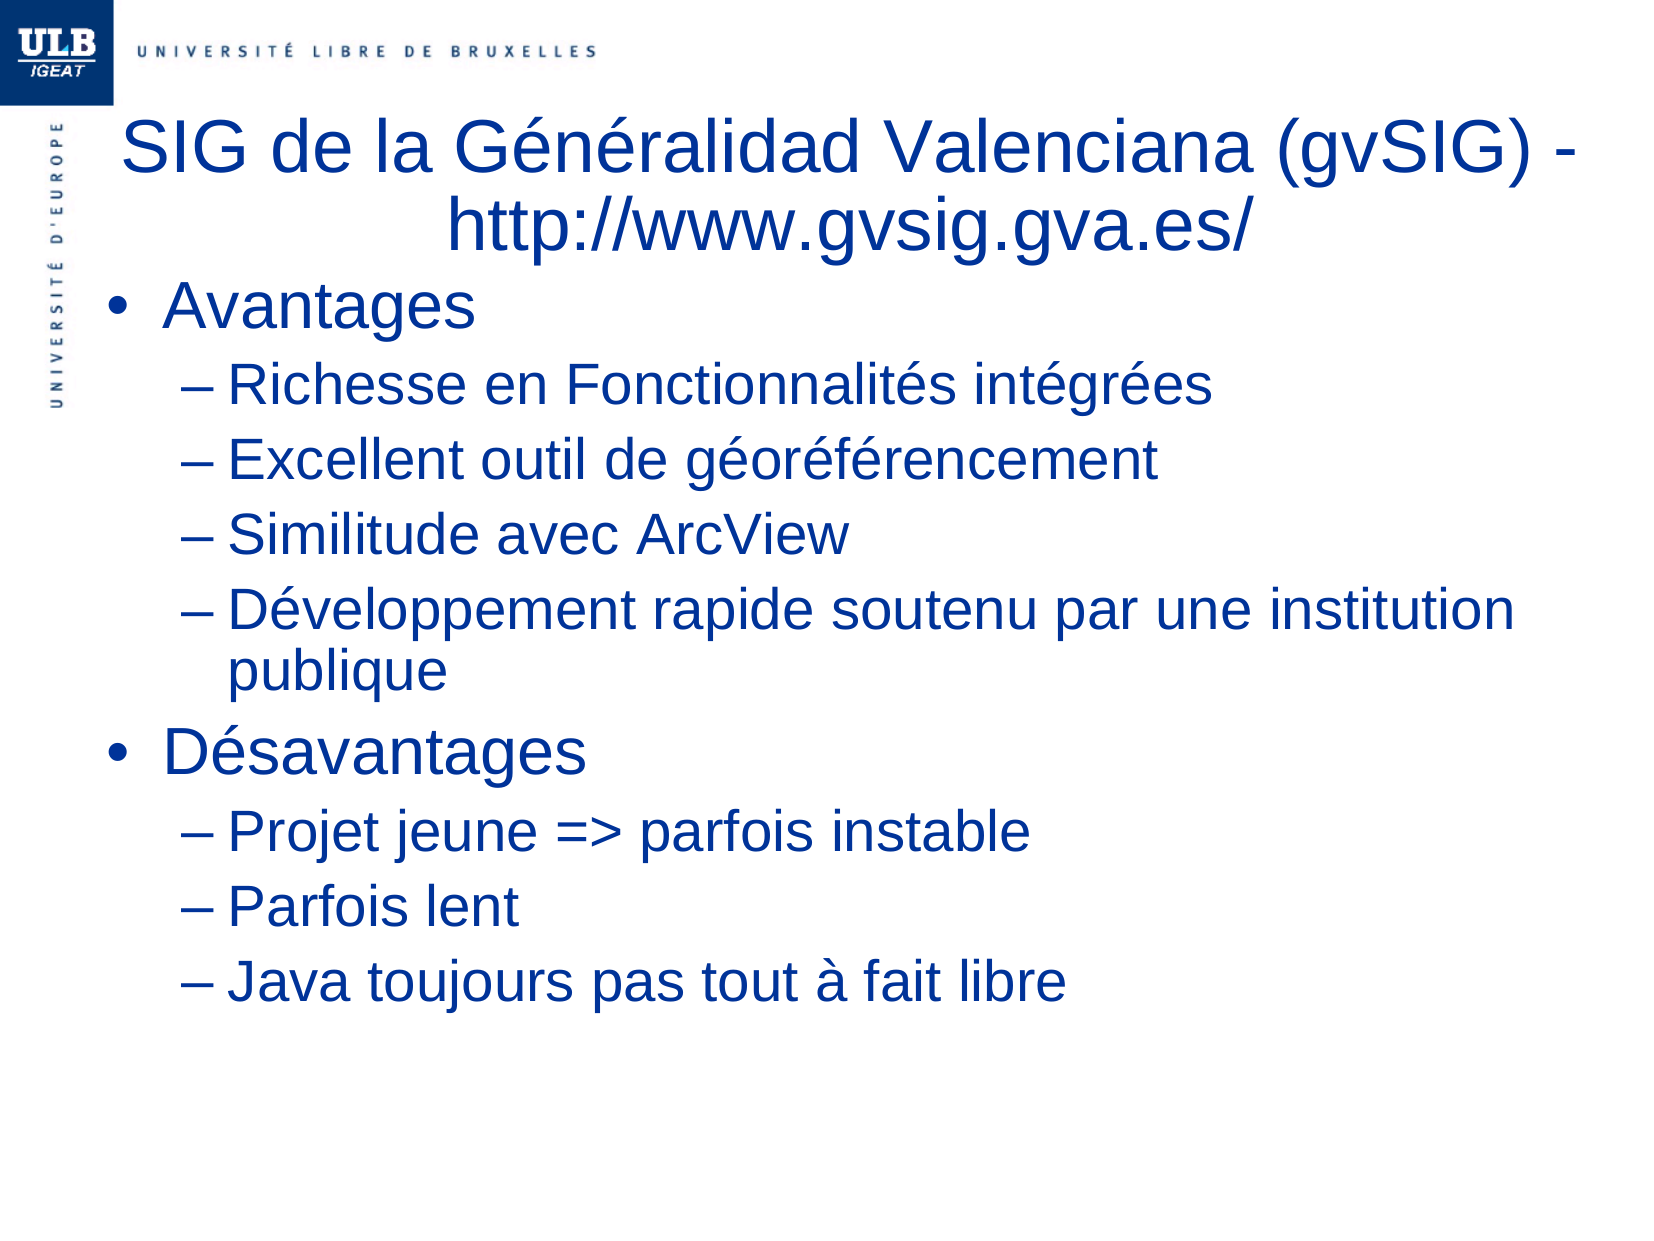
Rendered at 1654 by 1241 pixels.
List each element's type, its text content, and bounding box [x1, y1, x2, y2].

title SIG de la Généralidad Valenciana (gvSIG) - http://www.gvsig.gva.es/ [106, 92, 1595, 272]
picture [0, 0, 1654, 1241]
list Avantages Richesse en Fonctionnalités intégrées Excellent outil de géoréférencement Similitude avec ArcView Développement rapide soutenu par une institution publique Désavantages Projet jeune => parfois instable Parfois lent Java toujours pas tout à fait libre [106, 272, 1595, 1176]
